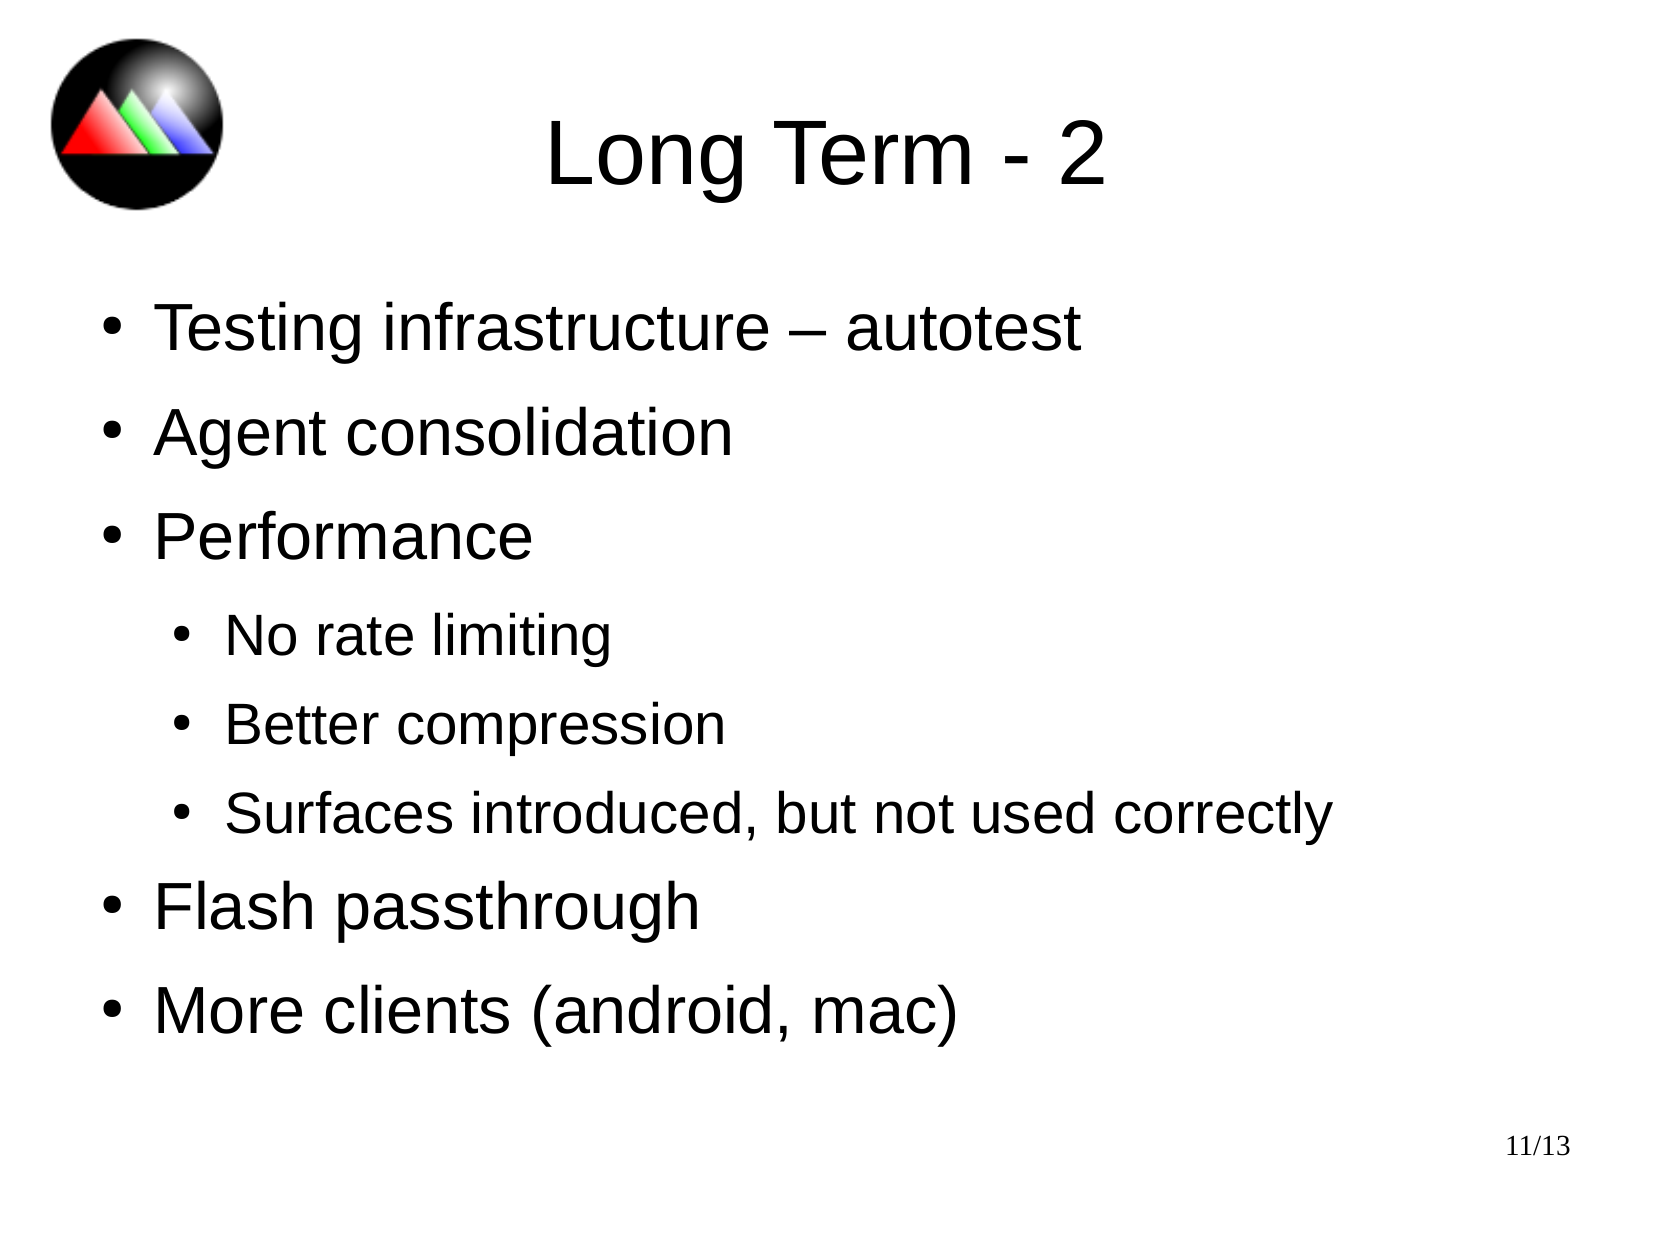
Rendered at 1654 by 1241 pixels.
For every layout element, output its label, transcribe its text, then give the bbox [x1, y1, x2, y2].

picture [37, 25, 238, 225]
title Long Term - 2 [82, 49, 1571, 257]
list Testing infrastructure – autotest Agent consolidation Performance No rate limiting Better compression Surfaces introduced, but not used correctly Flash passthrough More clients (android, mac) [82, 290, 1571, 1109]
